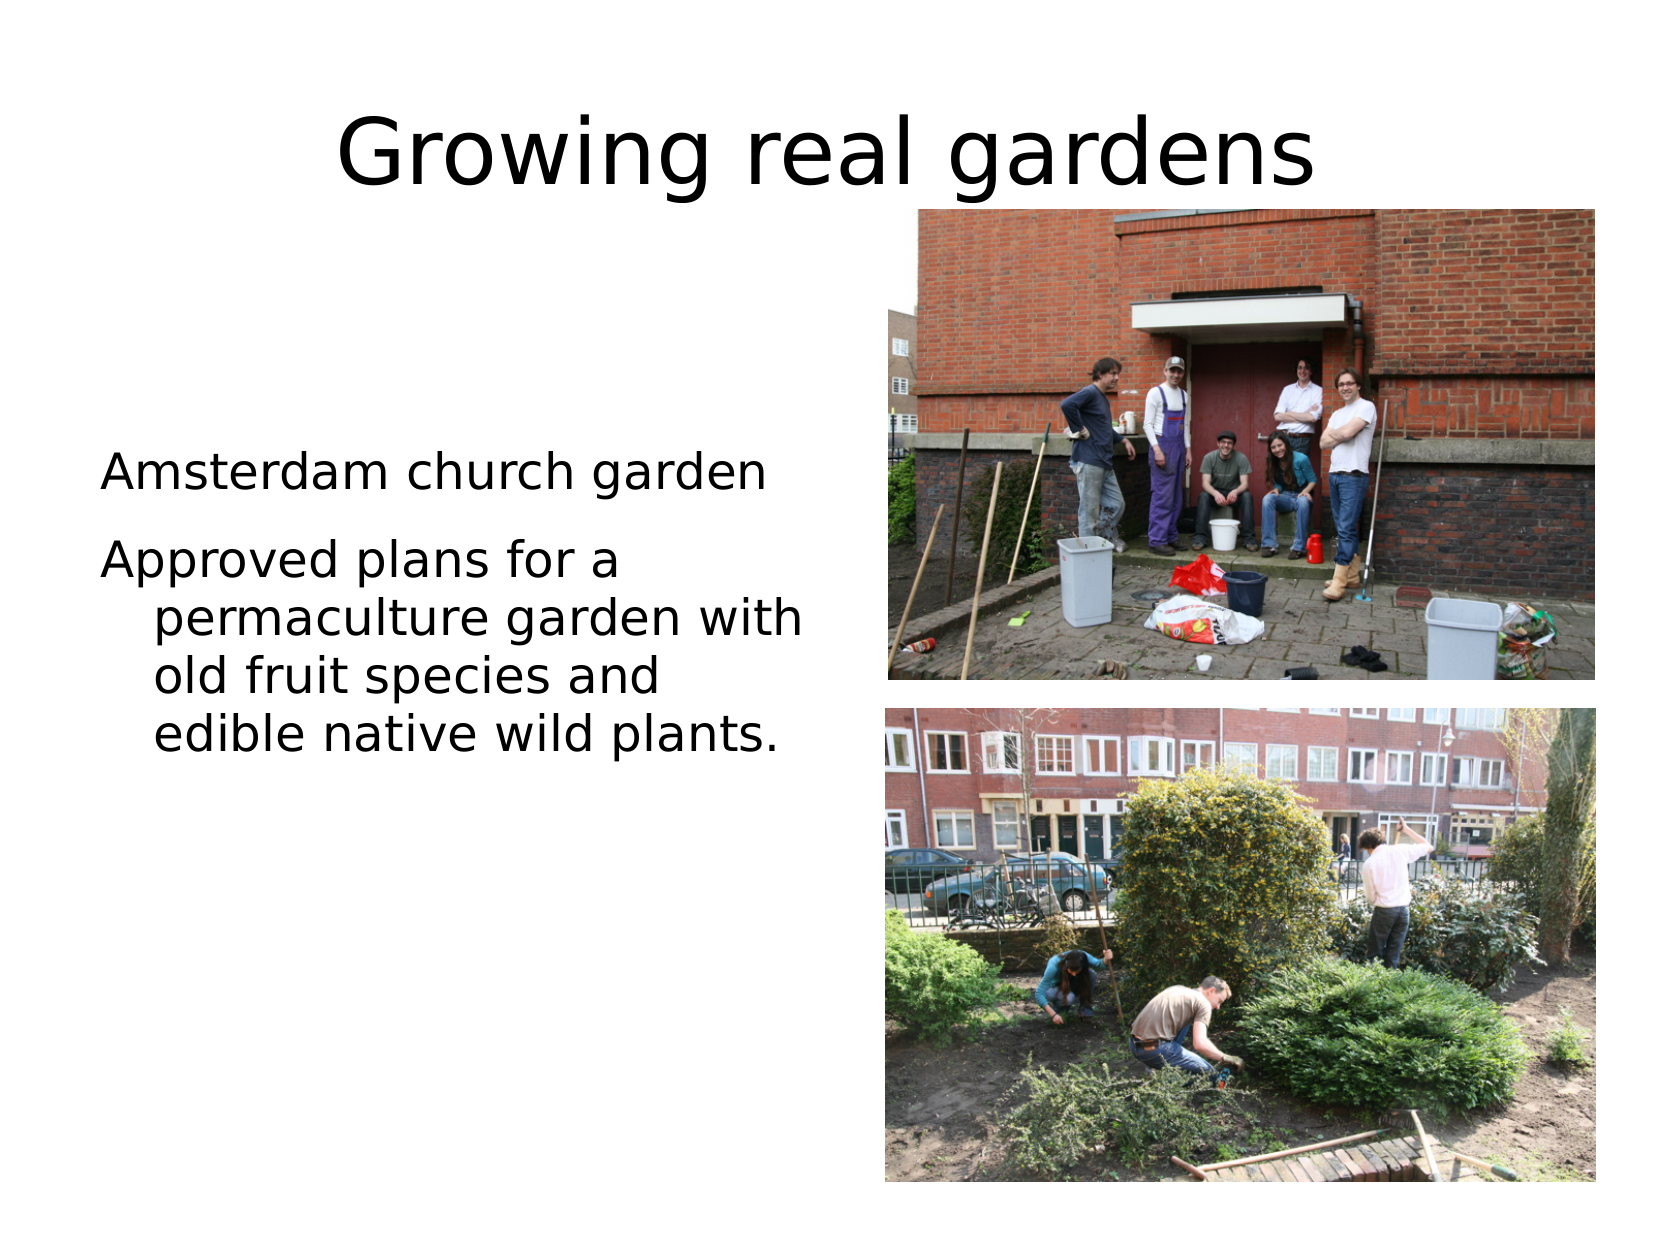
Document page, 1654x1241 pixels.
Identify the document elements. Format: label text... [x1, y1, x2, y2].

picture [888, 209, 1595, 680]
picture [885, 708, 1596, 1182]
title Growing real gardens [82, 56, 1571, 250]
list Amsterdam church garden Approved plans for a permaculture garden with old fruit species and edible native wild plants. [82, 442, 809, 1094]
